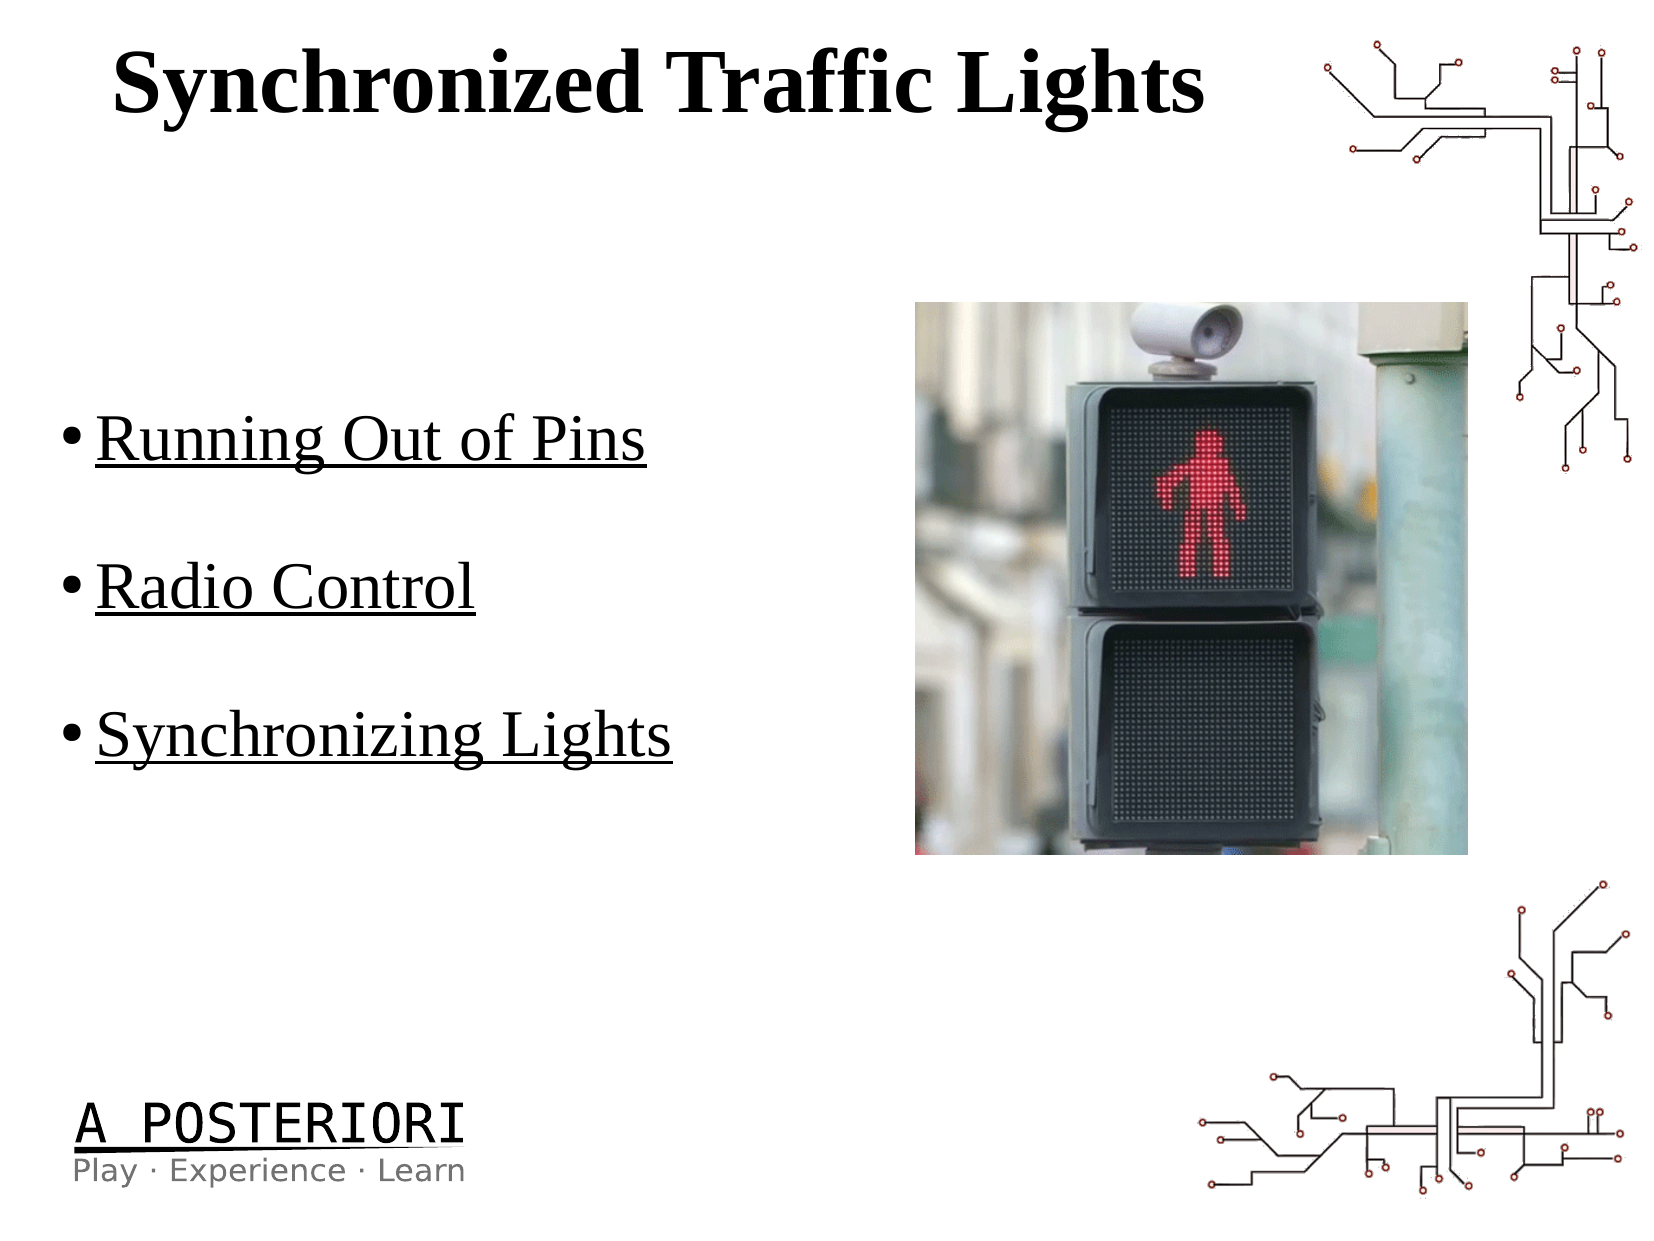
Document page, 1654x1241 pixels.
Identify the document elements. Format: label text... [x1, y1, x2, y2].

picture [915, 35, 1643, 856]
picture [1175, 862, 1636, 1201]
title Synchronized Traffic Lights [0, 0, 1321, 183]
subtitle Running Out of Pins Radio Control Synchronizing Lights [60, 212, 1036, 886]
picture [73, 1101, 466, 1189]
